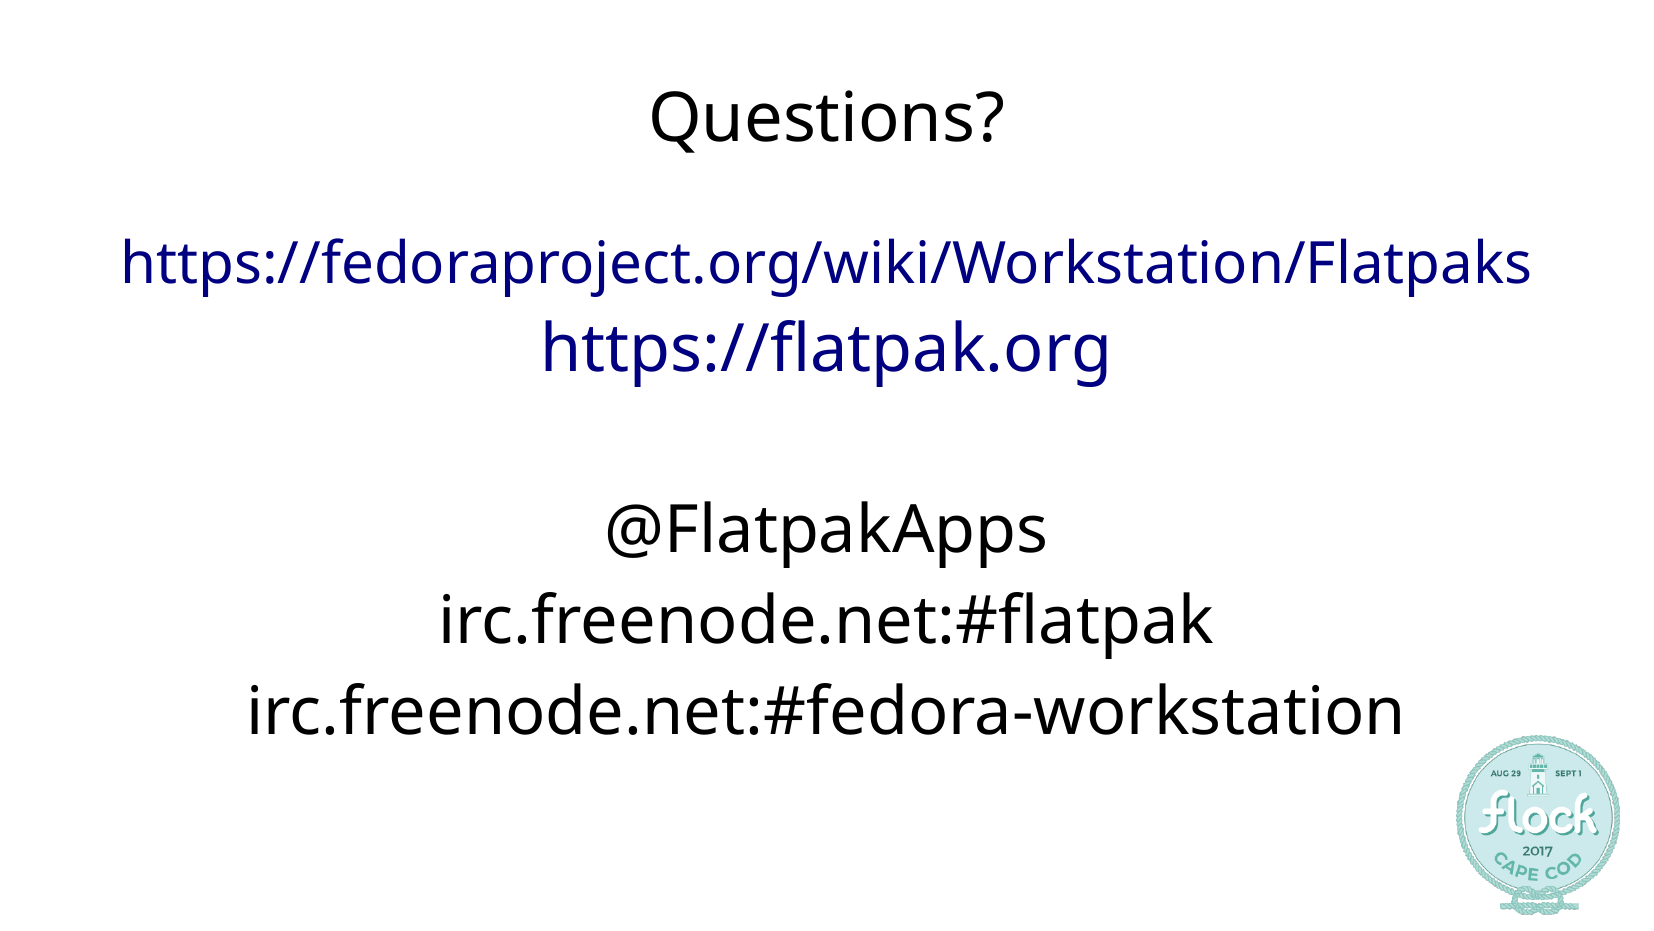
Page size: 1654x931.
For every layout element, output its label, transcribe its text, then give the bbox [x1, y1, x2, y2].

subtitle https://fedoraproject.org/wiki/Workstation/Flatpaks https://flatpak.org @FlatpakApps irc.freenode.net:#flatpak irc.freenode.net:#fedora-workstation [82, 217, 1571, 758]
title Questions? [82, 37, 1571, 193]
picture [1456, 735, 1620, 915]
